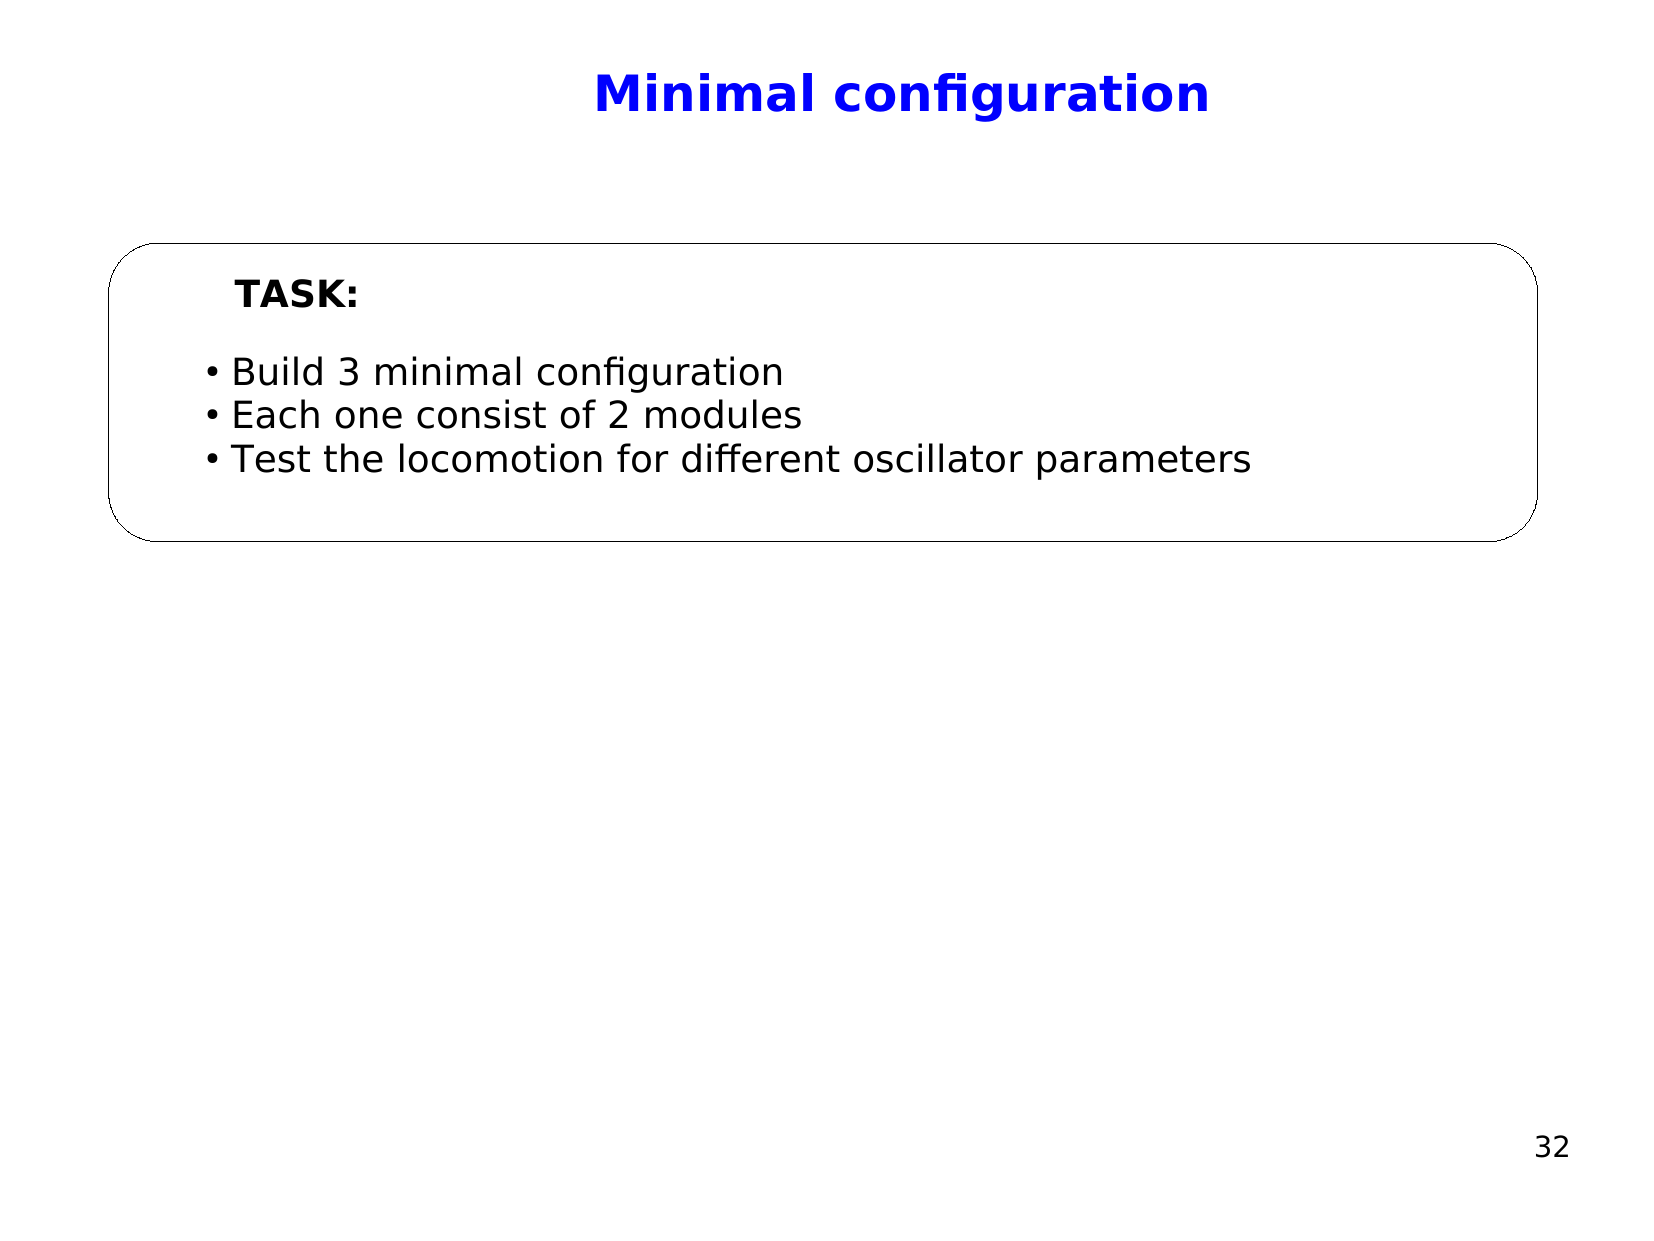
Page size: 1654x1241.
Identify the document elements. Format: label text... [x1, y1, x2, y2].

text_box Build 3 minimal configuration Each one consist of 2 modules Test the locomotion for different oscillator parameters [191, 343, 1439, 489]
text_box TASK: [219, 265, 375, 327]
text_box Minimal configuration [578, 57, 1229, 131]
